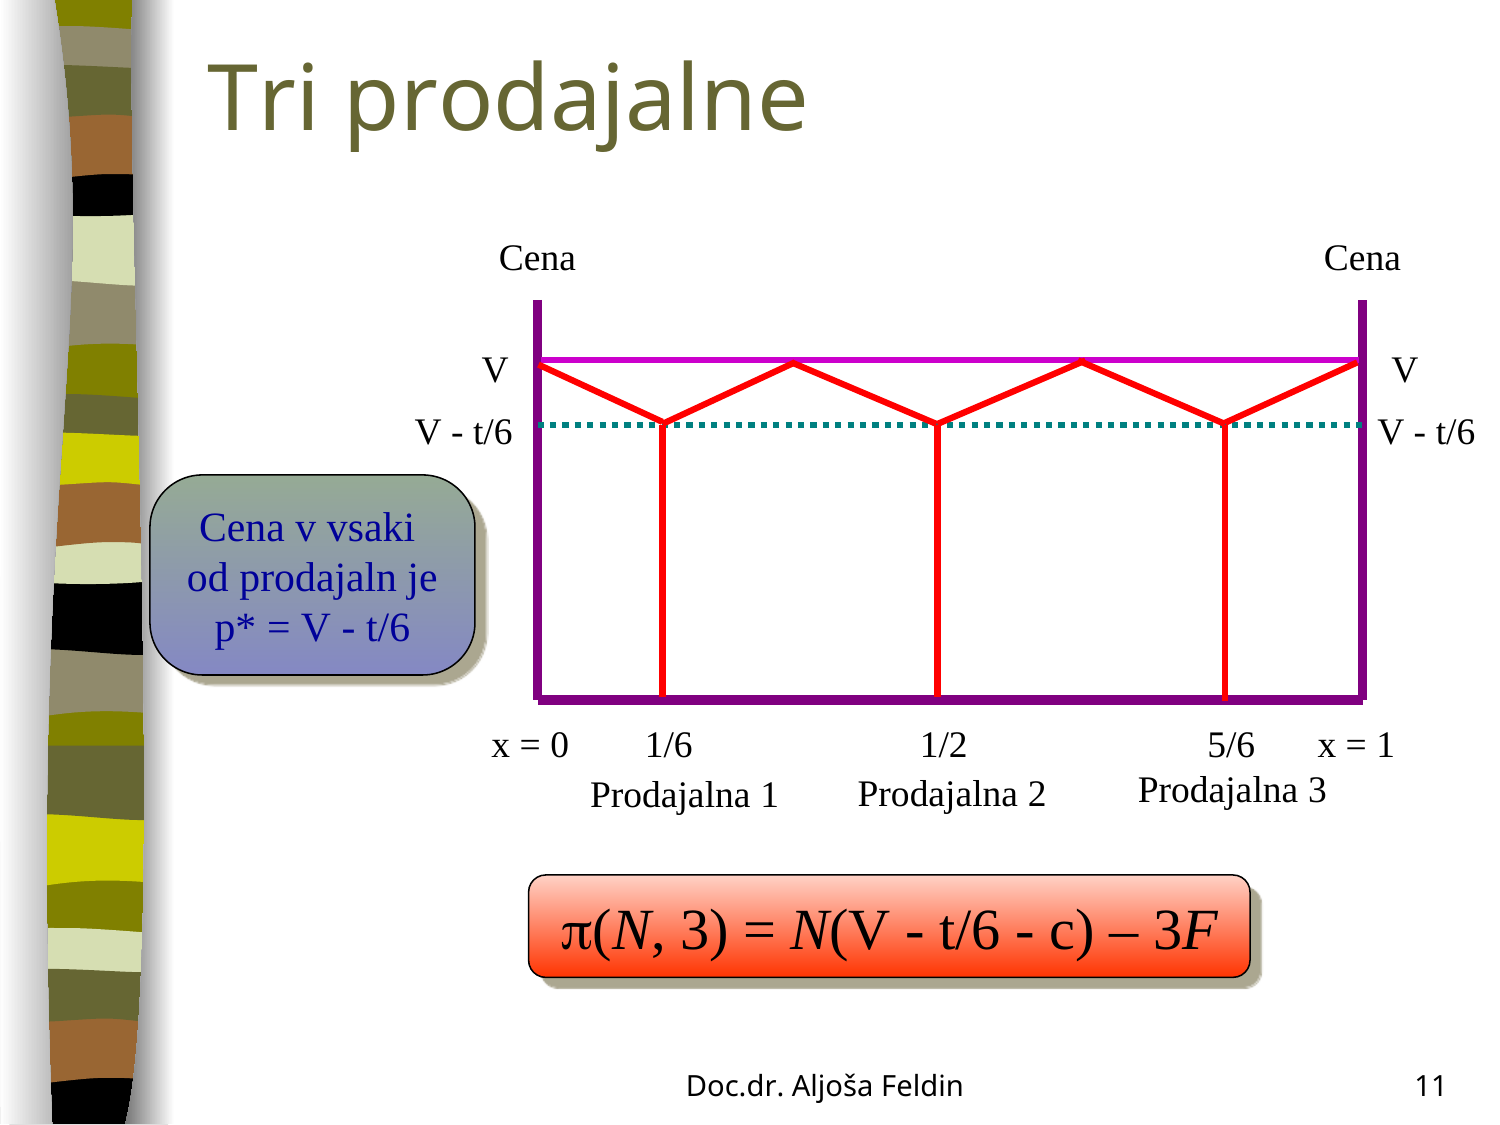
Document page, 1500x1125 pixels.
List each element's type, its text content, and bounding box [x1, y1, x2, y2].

text_box x = 0 [461, 712, 600, 773]
title Tri prodajalne [192, 0, 1468, 188]
text_box Cena [1287, 224, 1438, 286]
text_box Prodajalna 1 [573, 762, 796, 823]
text_box V [1359, 337, 1450, 398]
text_box 5/6 [1162, 712, 1301, 757]
text_box Prodajalna 3 [1121, 757, 1344, 818]
text_box V - t/6 [399, 399, 538, 461]
text_box Cena v vsaki od prodajaln je p* = V - t/6 [149, 474, 475, 676]
text_box V - t/6 [1362, 399, 1500, 461]
text_box 1/6 [600, 712, 738, 762]
text_box V [449, 337, 541, 398]
text_box Doc.dr. Aljoša Feldin [587, 1059, 1063, 1125]
text_box Cena [462, 224, 613, 286]
text_box <number> [1149, 1059, 1463, 1125]
text_box (N, 3) = N(V - t/6 - c) – 3F [528, 874, 1251, 978]
text_box Prodajalna 2 [841, 761, 1064, 822]
text_box x = 1 [1301, 712, 1426, 773]
text_box 5/6 [1241, 744, 1250, 756]
text_box 1/2 [875, 712, 1013, 761]
